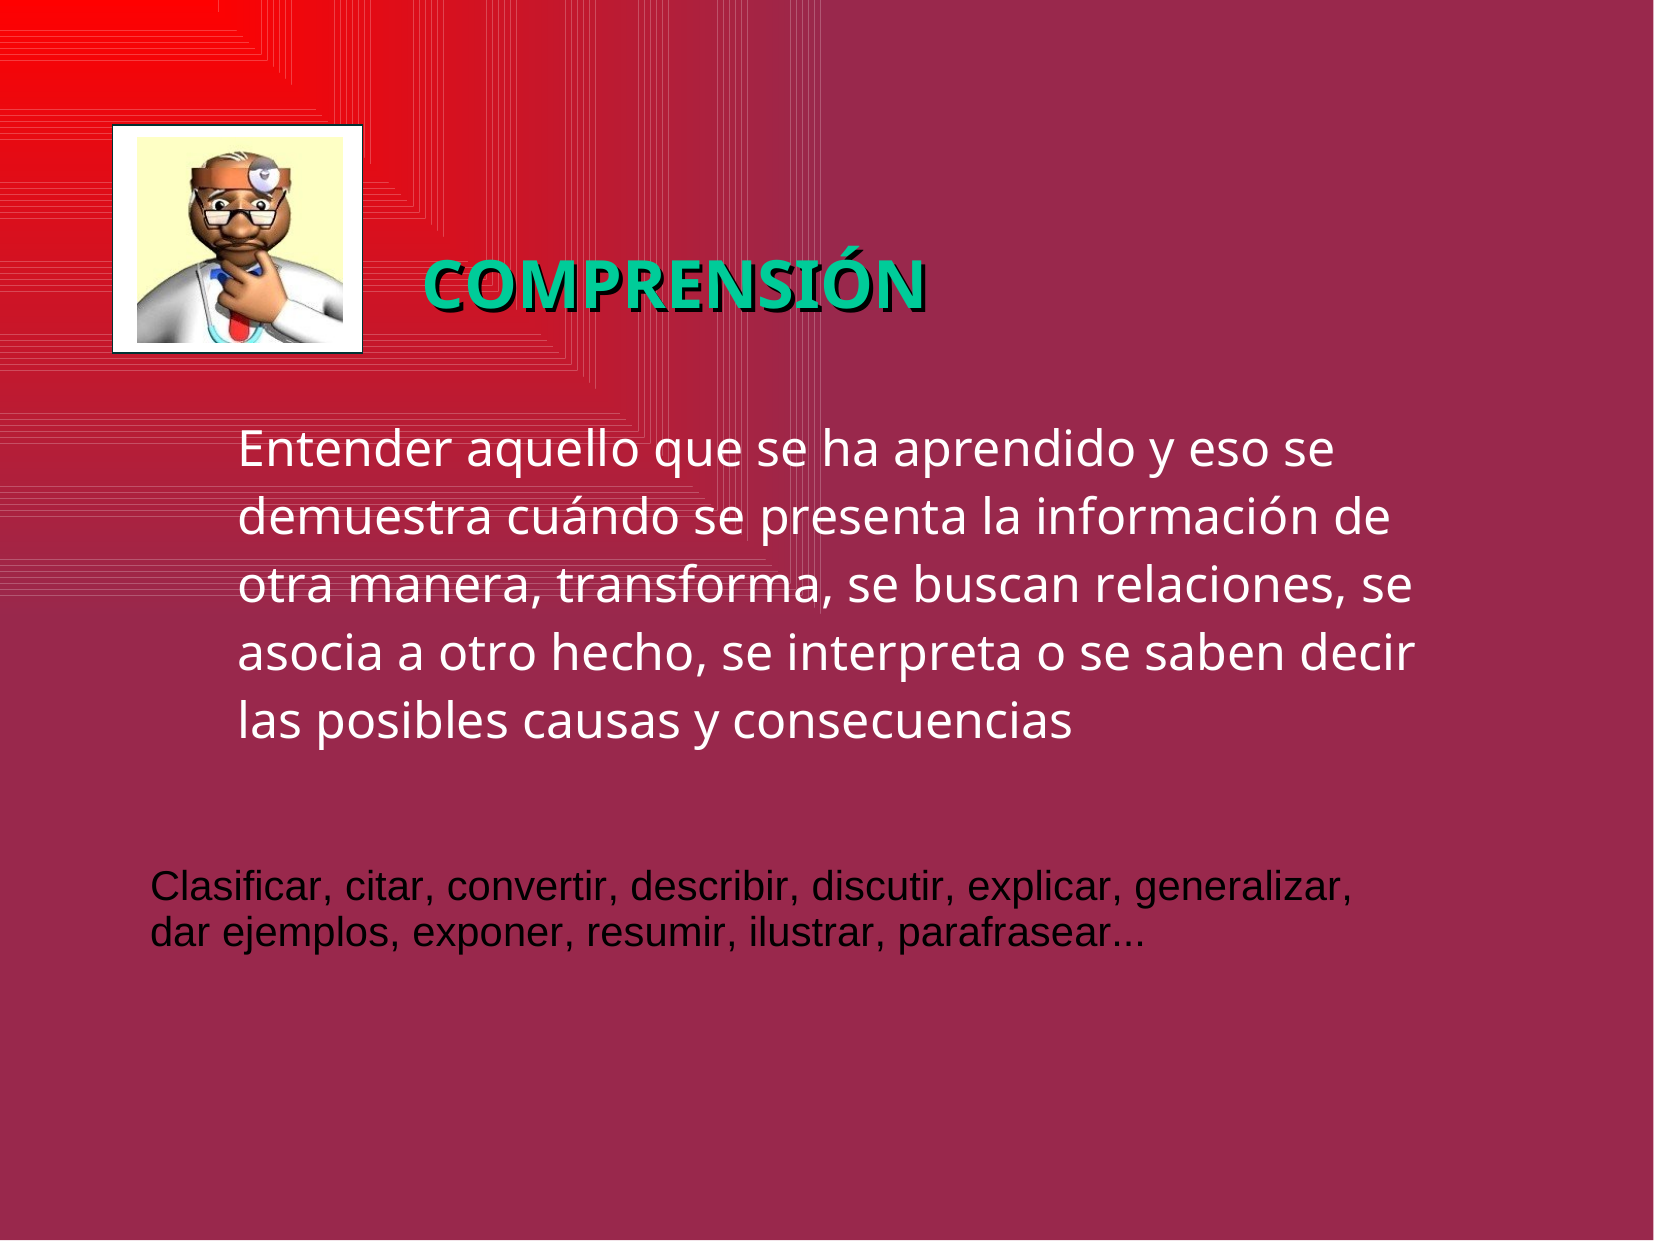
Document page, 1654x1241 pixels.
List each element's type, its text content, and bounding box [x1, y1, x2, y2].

text_box COMPRENSIÓN [399, 237, 951, 335]
text_box Entender aquello que se ha aprendido y eso se demuestra cuándo se presenta la información de otra manera, transforma, se buscan relaciones, se asocia a otro hecho, se interpreta o se saben decir las posibles causas y consecuencias [237, 412, 1450, 761]
text_box [112, 124, 363, 354]
text_box Clasificar, citar, convertir, describir, discutir, explicar, generalizar, dar ejemplos, exponer, resumir, ilustrar, parafrasear... [150, 862, 1488, 963]
picture [137, 137, 343, 343]
